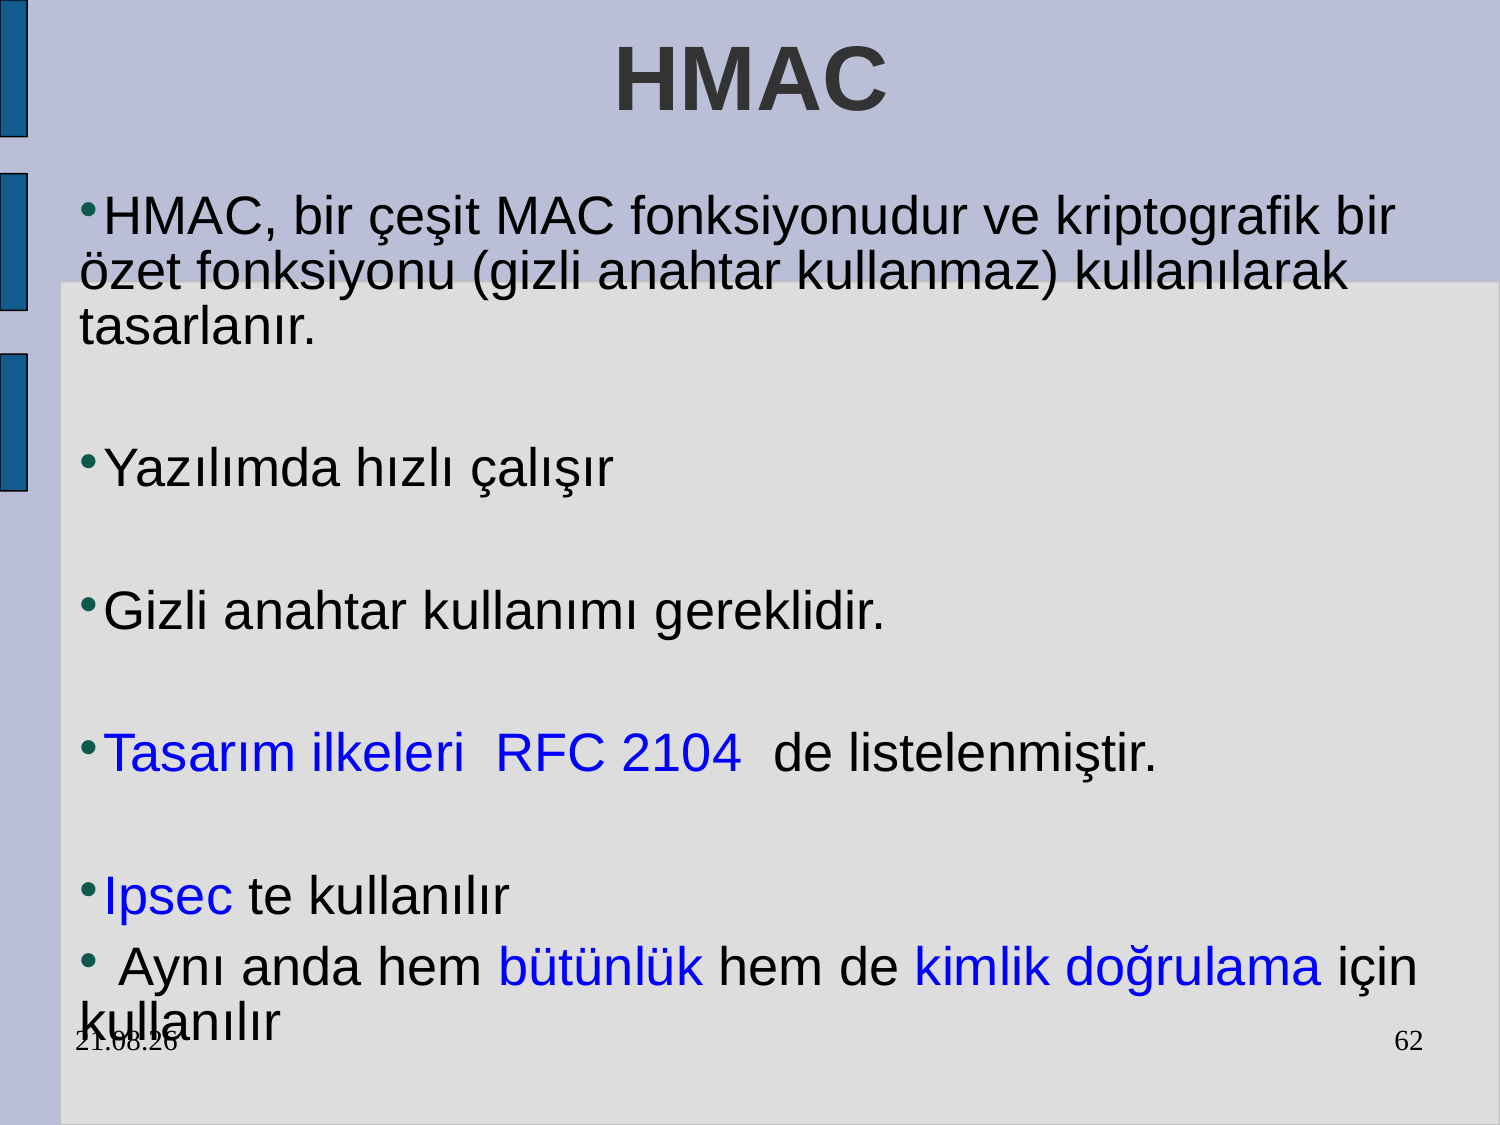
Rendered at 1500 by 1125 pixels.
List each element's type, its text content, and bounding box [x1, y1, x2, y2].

title HMAC [112, 13, 1391, 139]
list HMAC, bir çeşit MAC fonksiyonudur ve kriptografik bir özet fonksiyonu (gizli anahtar kullanmaz) kullanılarak tasarlanır. Yazılımda hızlı çalışır Gizli anahtar kullanımı gereklidir. Tasarım ilkeleri RFC 2104 de listelenmiştir. Ipsec te kullanılır Aynı anda hem bütünlük hem de kimlik doğrulama için kullanılır [64, 174, 1435, 1125]
